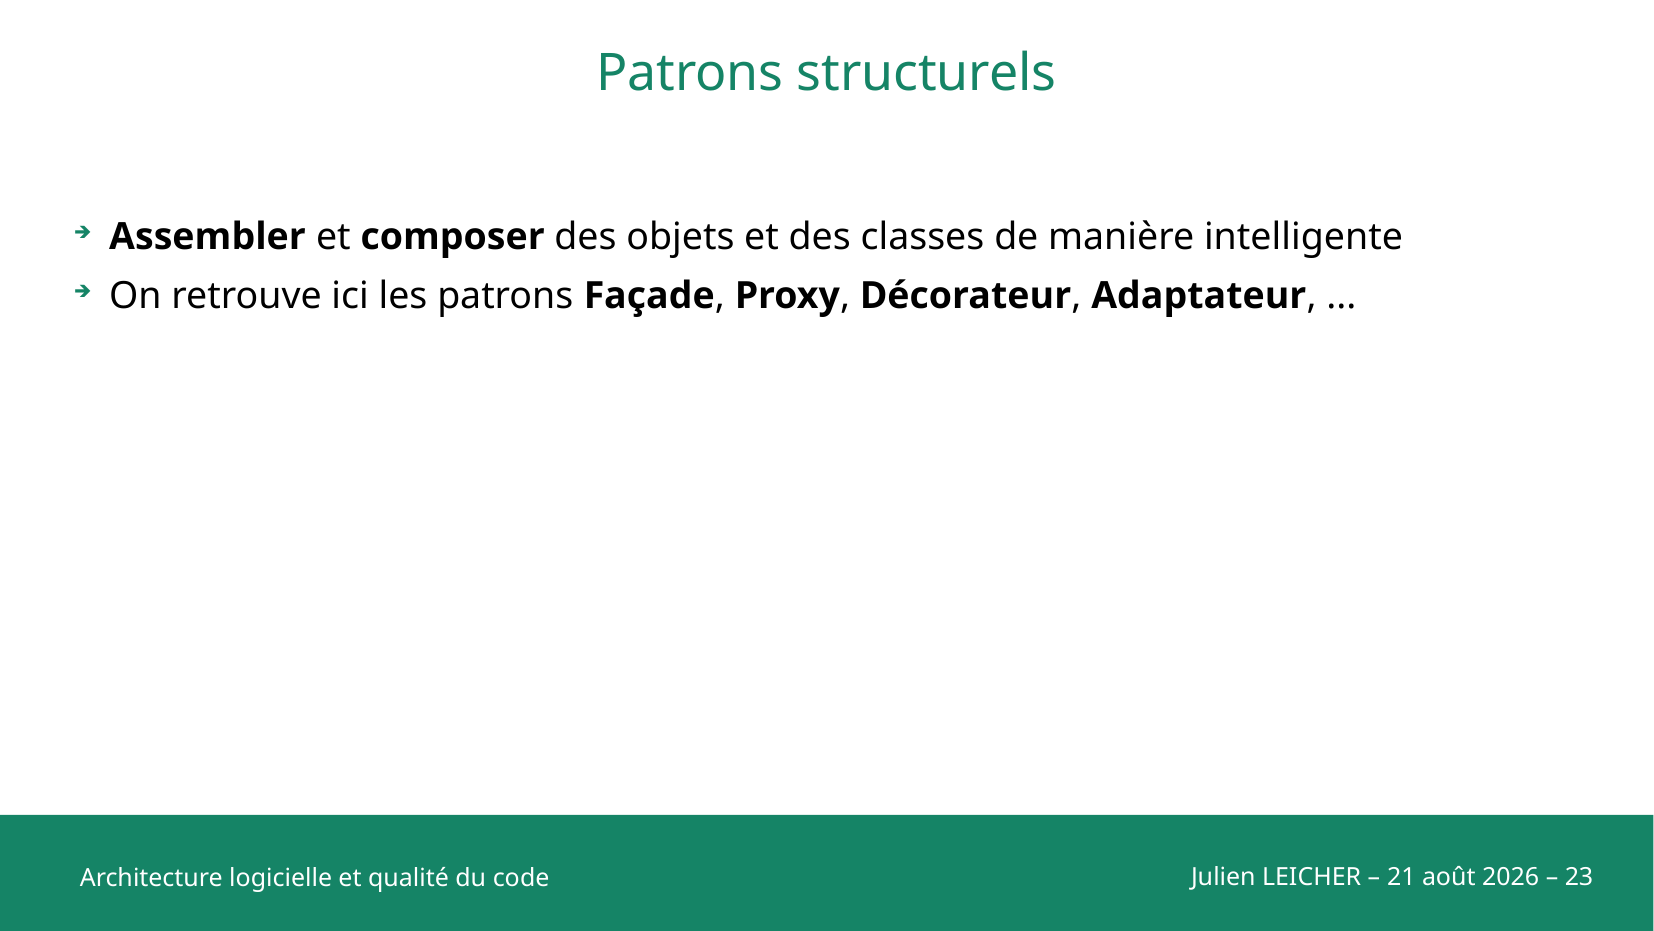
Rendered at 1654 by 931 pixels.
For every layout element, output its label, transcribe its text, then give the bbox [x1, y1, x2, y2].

text_box Patrons structurels [0, 27, 1654, 113]
text_box Architecture logicielle et qualité du code [64, 852, 798, 898]
text_box Assembler et composer des objets et des classes de manière intelligente On retrouve ici les patrons Façade, Proxy, Décorateur, Adaptateur, ... [59, 194, 1595, 678]
text_box Julien LEICHER – 18 mars 2022 – <number> [0, 814, 1654, 931]
